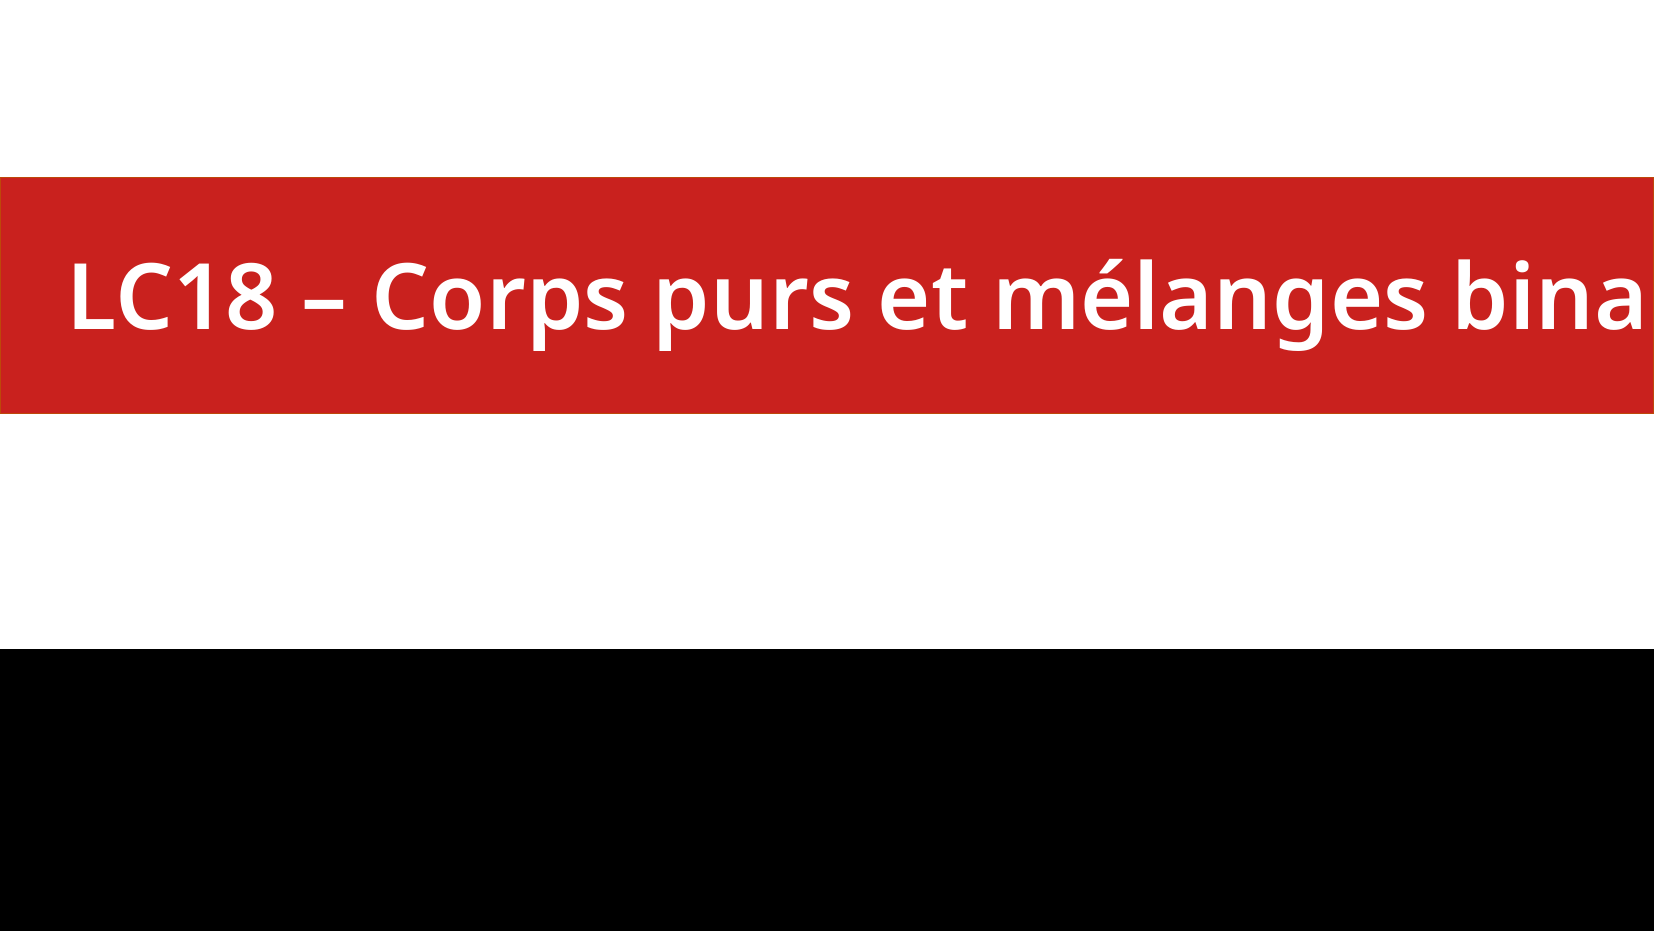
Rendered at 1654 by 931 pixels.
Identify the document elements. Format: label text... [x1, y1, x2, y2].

text_box [0, 649, 1654, 931]
text_box [0, 177, 1654, 414]
text_box LC18 – Corps purs et mélanges binaires [51, 224, 1602, 367]
